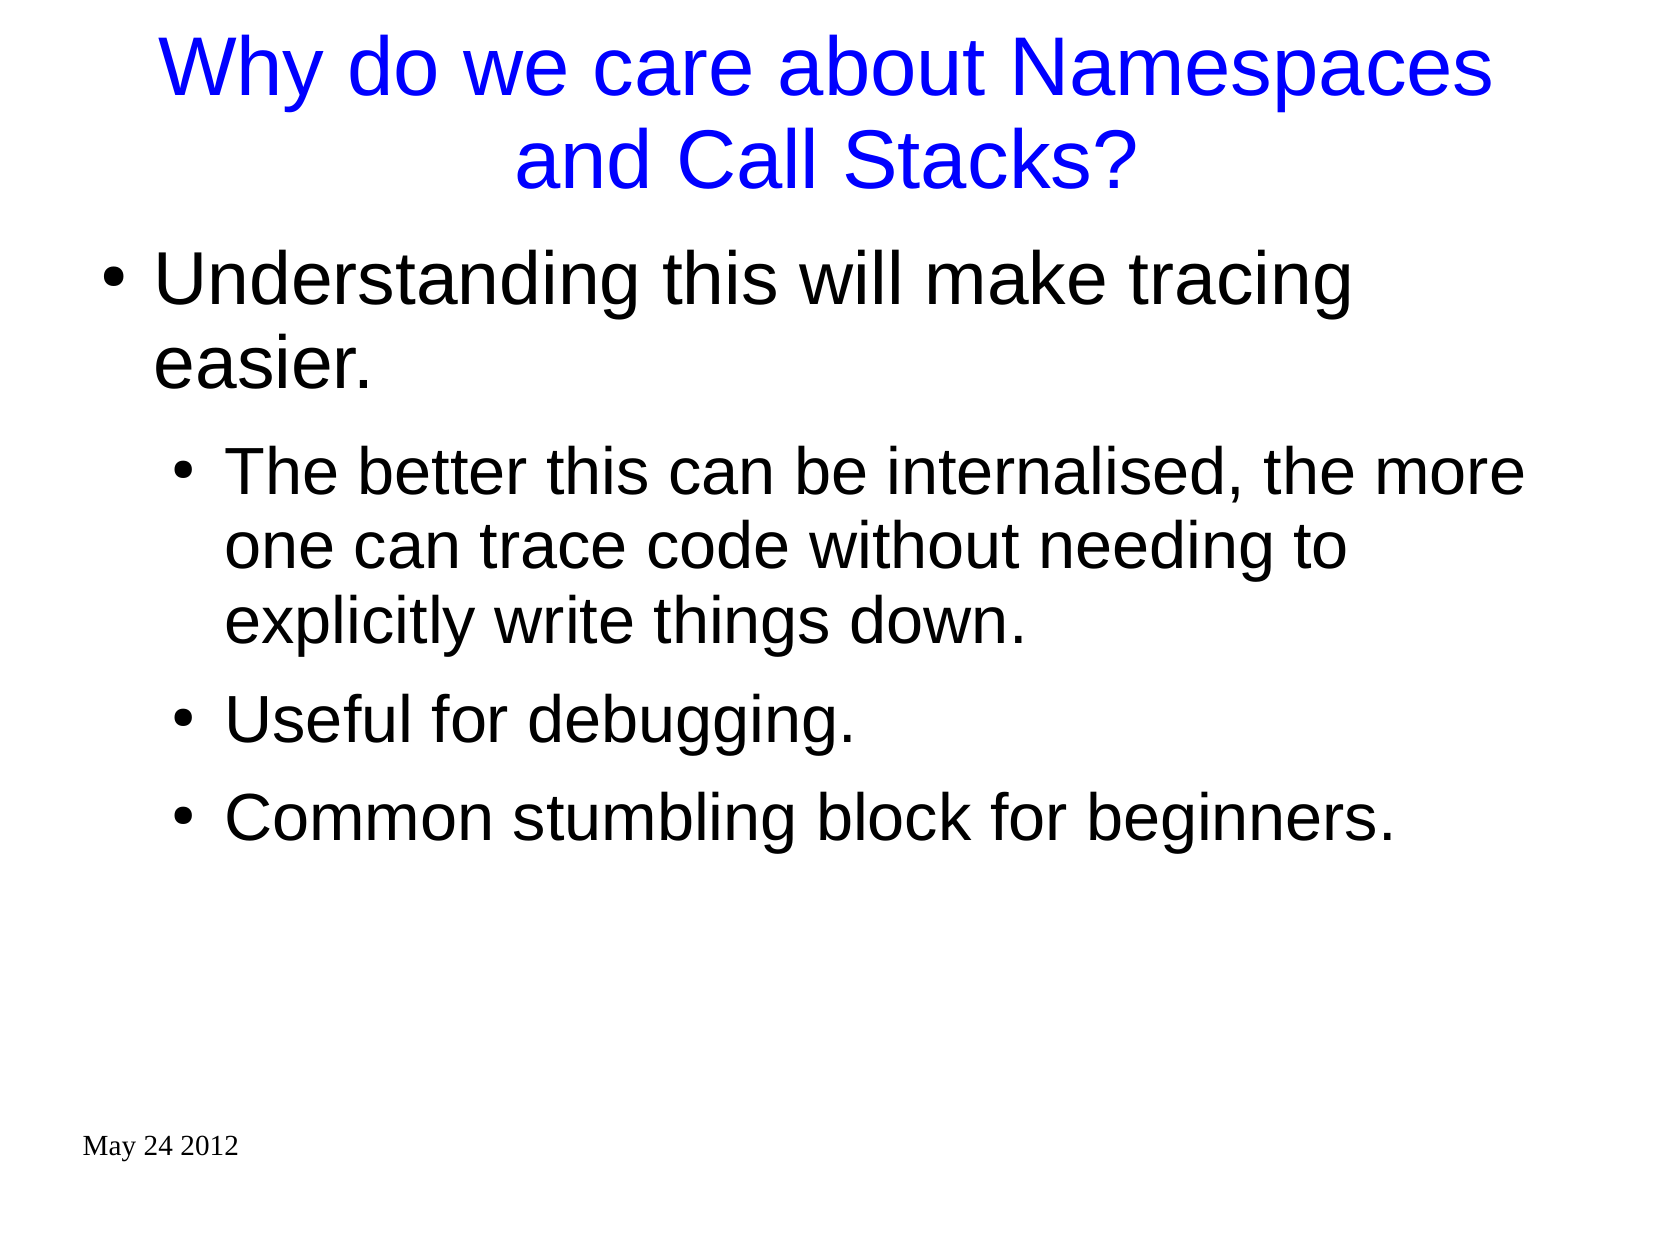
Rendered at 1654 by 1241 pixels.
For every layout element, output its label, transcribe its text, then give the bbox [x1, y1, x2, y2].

title Why do we care about Namespaces and Call Stacks? [82, 20, 1571, 207]
list Understanding this will make tracing easier. The better this can be internalised, the more one can trace code without needing to explicitly write things down. Useful for debugging. Common stumbling block for beginners. [82, 236, 1571, 1109]
